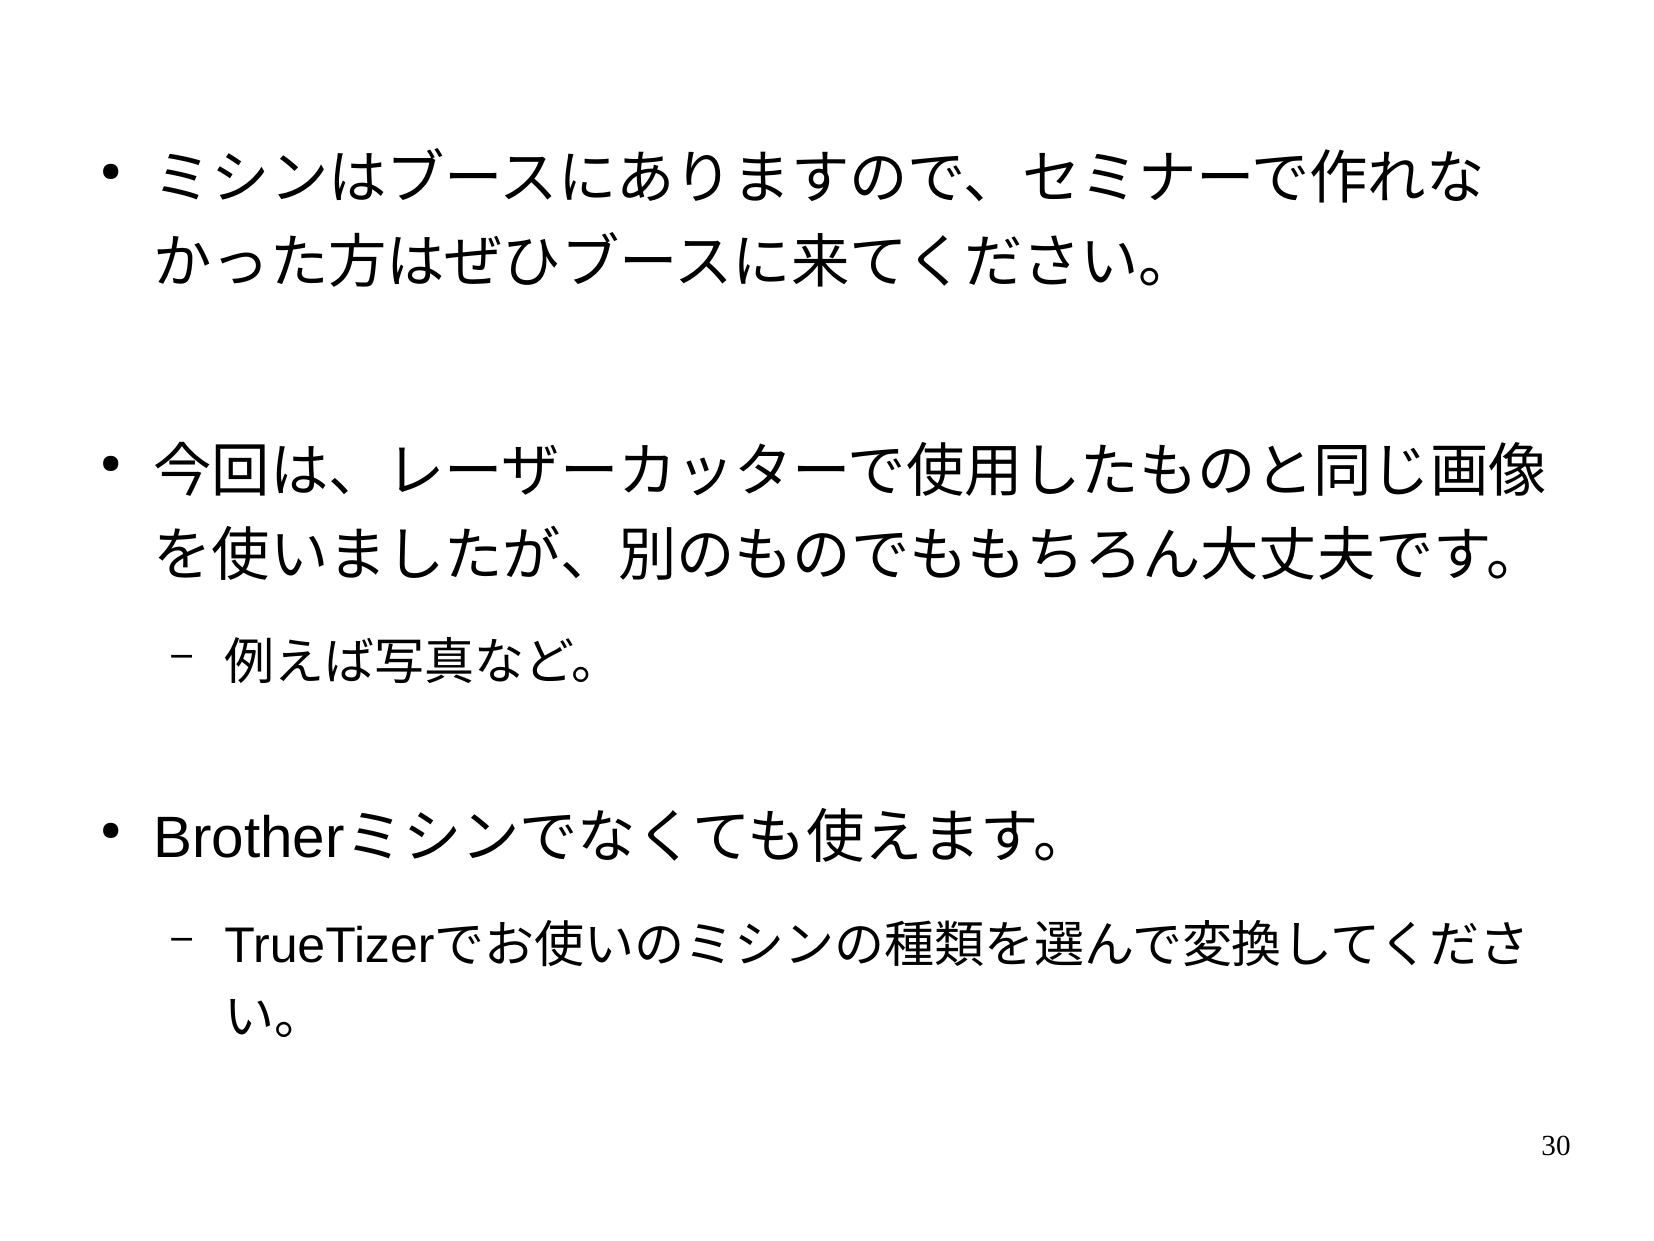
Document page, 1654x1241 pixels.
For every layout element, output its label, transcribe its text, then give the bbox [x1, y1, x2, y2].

list ミシンはブースにありますので、セミナーで作れなかった方はぜひブースに来てください。 今回は、レーザーカッターで使用したものと同じ画像を使いましたが、別のものでももちろん大丈夫です。 例えば写真など。 Brotherミシンでなくても使えます。 TrueTizerでお使いのミシンの種類を選んで変換してください。 [82, 130, 1571, 1200]
